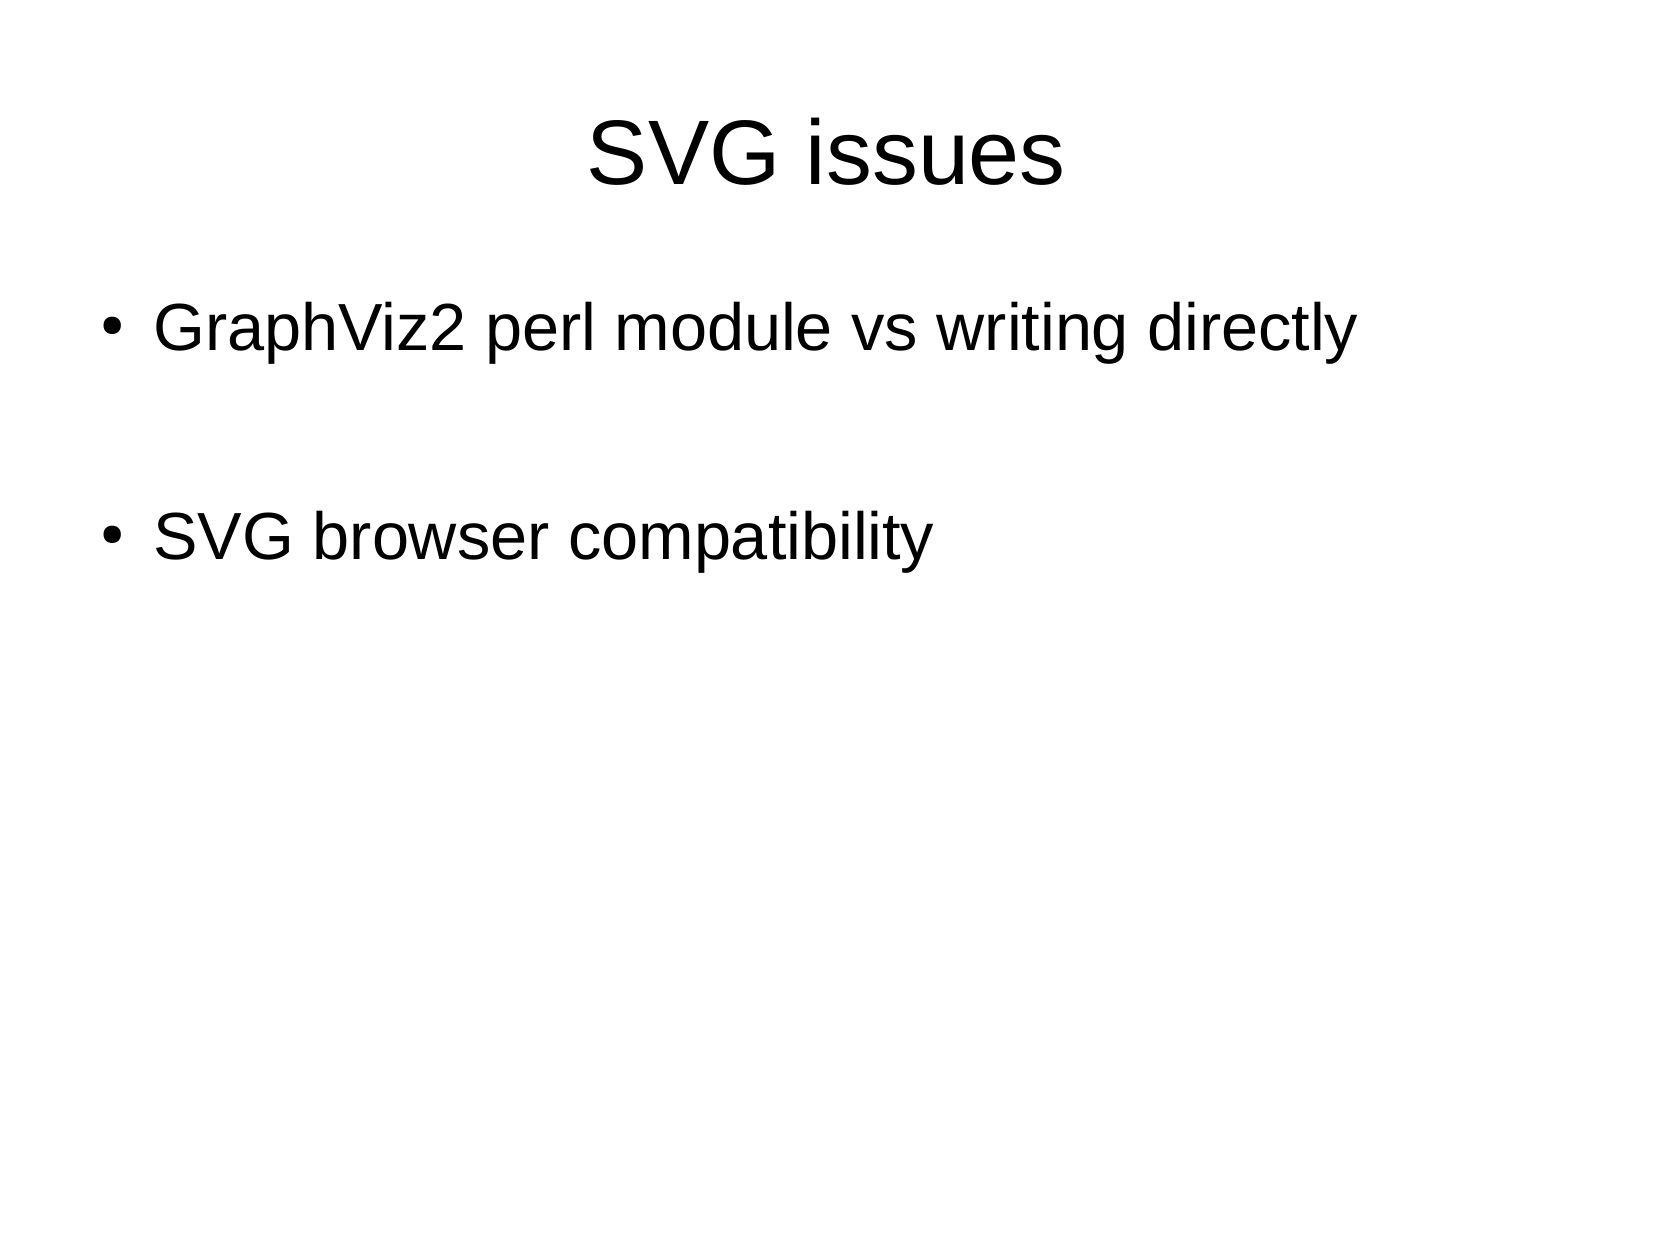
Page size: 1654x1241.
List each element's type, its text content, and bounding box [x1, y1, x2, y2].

list GraphViz2 perl module vs writing directly SVG browser compatibility [82, 290, 1538, 1010]
title SVG issues [82, 49, 1571, 257]
